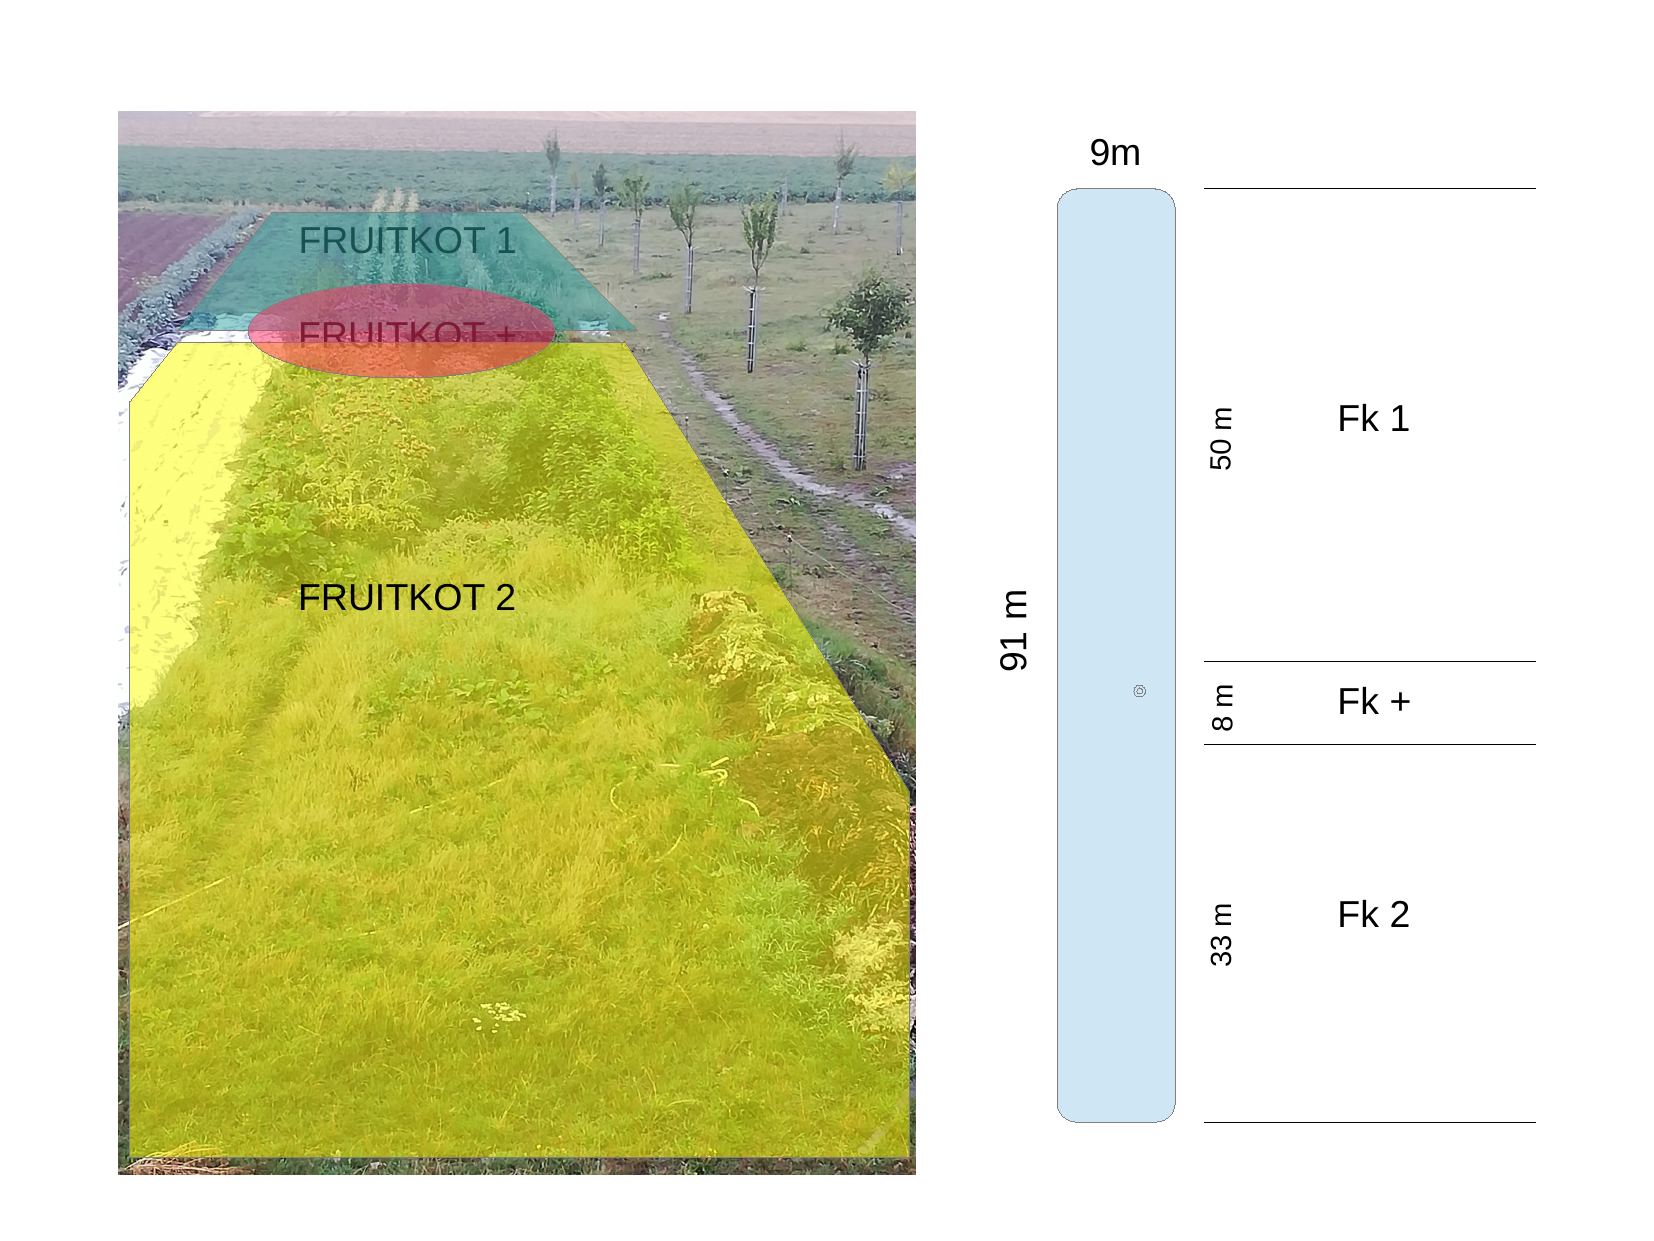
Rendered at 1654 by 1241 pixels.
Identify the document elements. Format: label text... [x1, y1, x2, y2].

text_box Fk 1 [1322, 389, 1426, 447]
text_box 33 m [1197, 888, 1246, 983]
text_box 91 m [984, 574, 1042, 688]
text_box Fk 2 [1322, 885, 1426, 943]
text_box Fk + [1322, 673, 1427, 731]
picture [118, 111, 916, 1175]
text_box 9m [1074, 124, 1157, 181]
text_box 50 m [1196, 391, 1246, 487]
text_box [1057, 188, 1176, 1123]
text_box 8 m [1198, 668, 1247, 748]
text_box FRUITKOT 2 [283, 569, 532, 626]
text_box [129, 212, 910, 1158]
